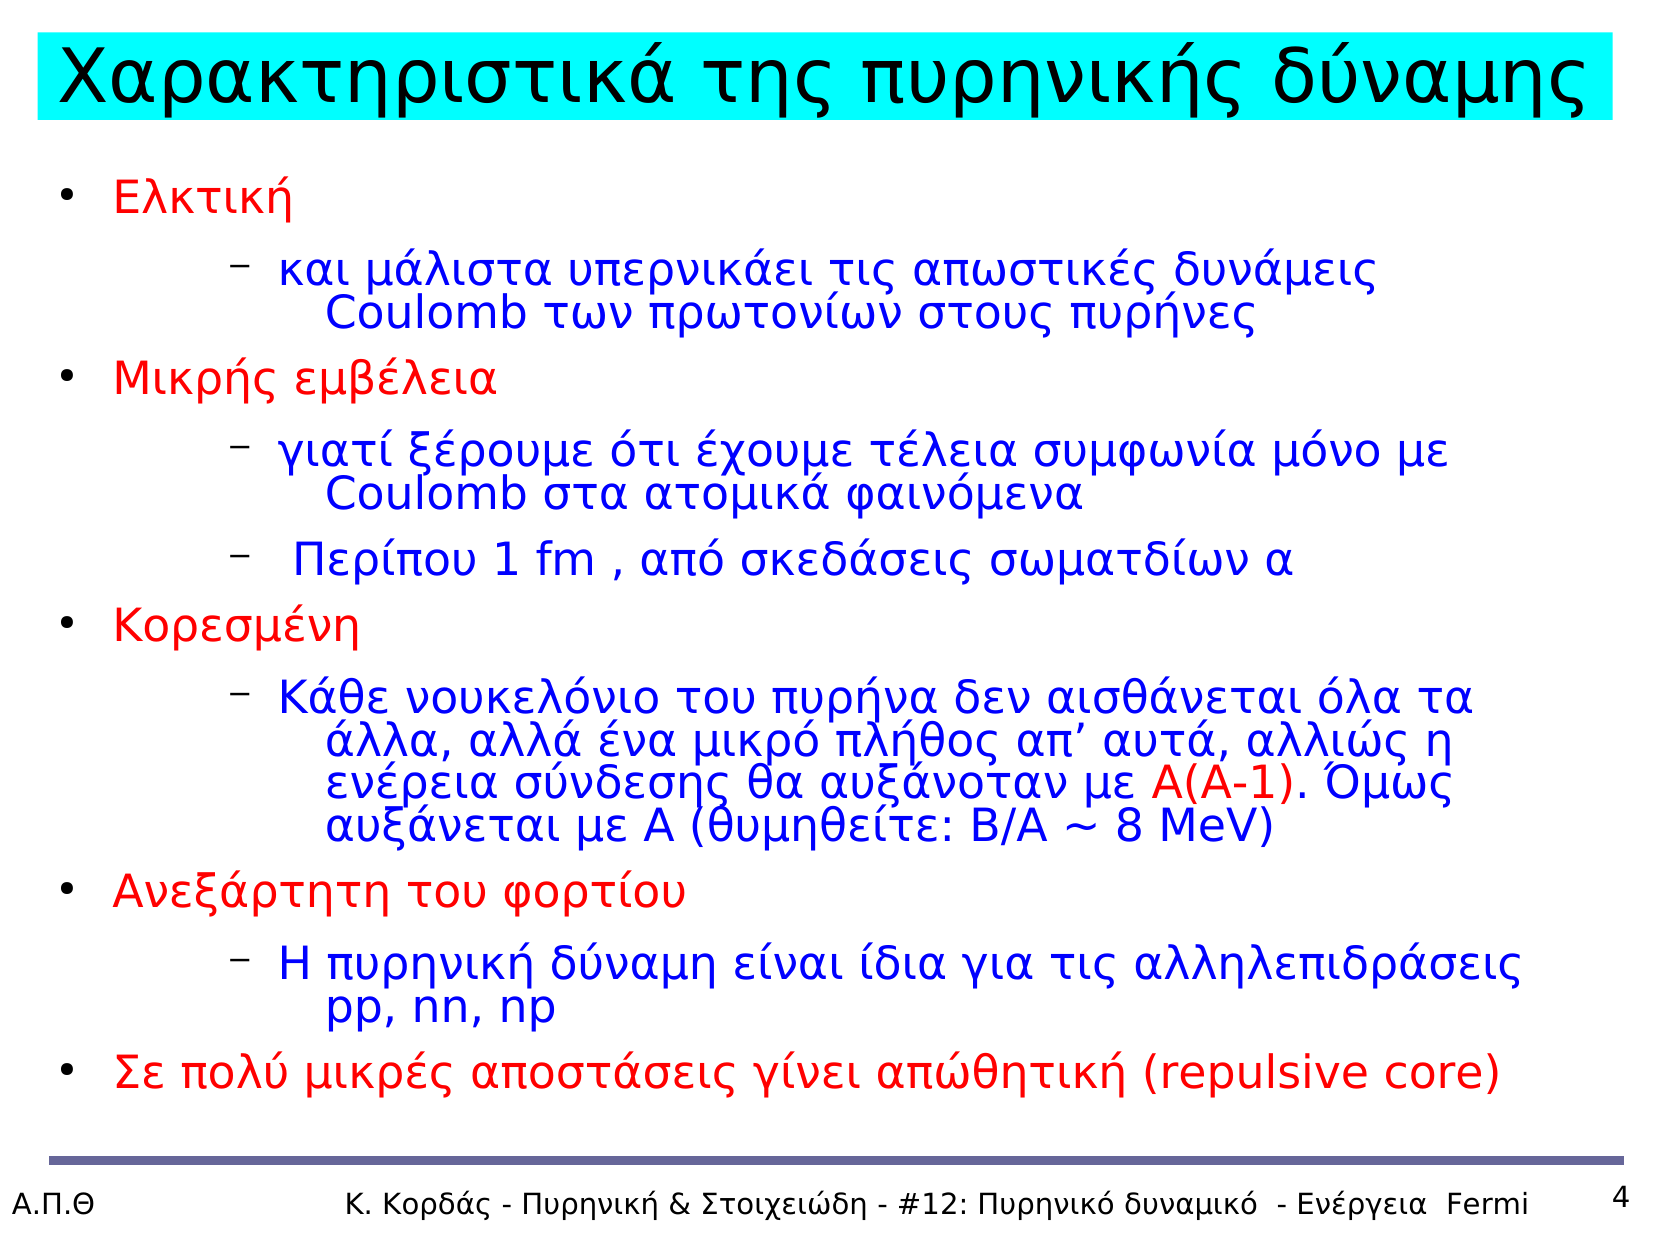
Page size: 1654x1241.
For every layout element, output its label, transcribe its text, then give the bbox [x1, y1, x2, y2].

list Ελκτική και μάλιστα υπερνικάει τις απωστικές δυνάμεις Coulomb των πρωτονίων στους πυρήνες Μικρής εμβέλεια γιατί ξέρουμε ότι έχουμε τέλεια συμφωνία μόνο με Coulomb στα ατομικά φαινόμενα Περίπου 1 fm , από σκεδάσεις σωματδίων α Κορεσμένη Κάθε νουκελόνιο του πυρήνα δεν αισθάνεται όλα τα άλλα, αλλά ένα μικρό πλήθος απ’ αυτά, αλλιώς η ενέρεια σύνδεσης θα αυξάνοταν με Α(Α-1). Όμως αυξάνεται με Α (θυμηθείτε: B/A ~ 8 MeV) Aνεξάρτητη του φορτίου Η πυρηνική δύναμη είναι ίδια για τις αλληλεπιδράσεις pp, nn, np Σε πολύ μικρές αποστάσεις γίνει απώθητική (repulsive core) [41, 179, 1572, 1219]
title Χαρακτηριστικά της πυρηνικής δύναμης [37, 32, 1613, 120]
